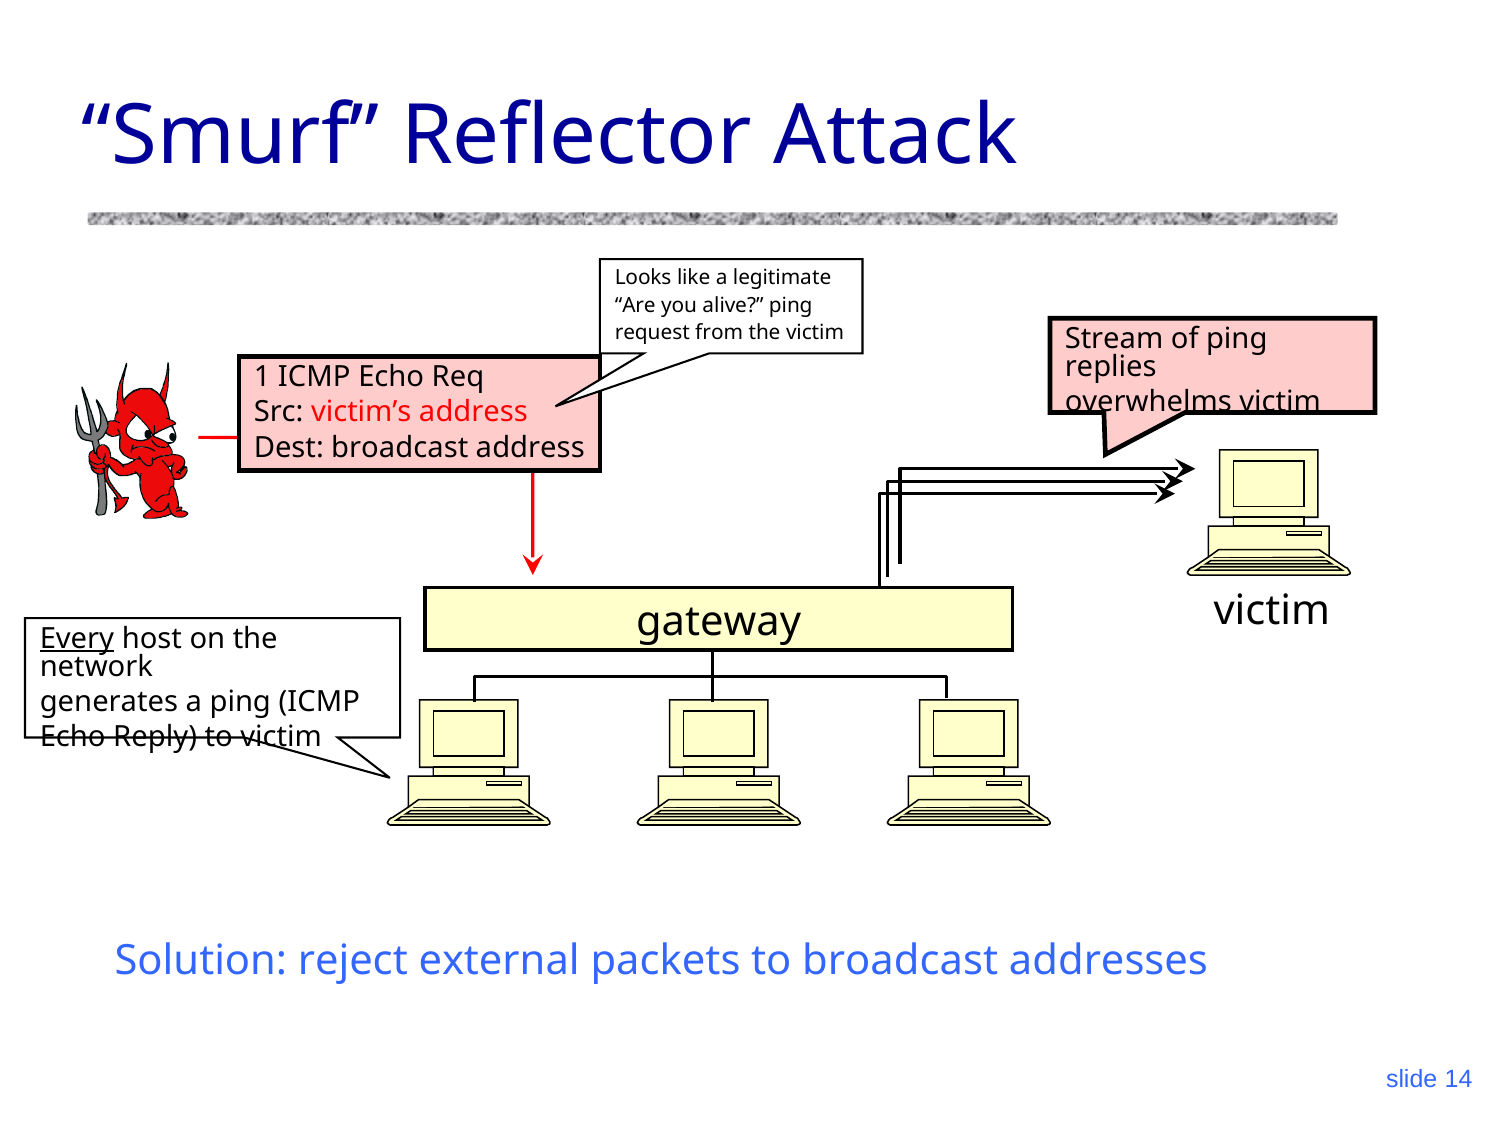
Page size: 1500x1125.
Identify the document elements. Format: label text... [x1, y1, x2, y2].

text_box Solution: reject external packets to broadcast addresses [99, 924, 1224, 991]
picture [75, 362, 189, 519]
text_box Stream of ping replies overwhelms victim [1049, 318, 1375, 455]
text_box slide <number> [1174, 1025, 1488, 1101]
text_box victim [1198, 575, 1346, 641]
text_box gateway [425, 587, 1013, 650]
text_box 1 ICMP Echo Req Src: victim’s address Dest: broadcast address [238, 356, 600, 471]
text_box [387, 699, 550, 826]
text_box [887, 699, 1051, 826]
picture [87, 212, 1338, 226]
text_box [637, 699, 801, 826]
text_box Every host on the network generates a ping (ICMP Echo Reply) to victim [24, 618, 401, 778]
title “Smurf” Reflector Attack [66, 37, 1342, 188]
text_box Looks like a legitimate “Are you alive?” ping request from the victim [555, 259, 863, 407]
text_box [1037, 387, 1375, 576]
text_box [1037, 470, 1169, 488]
